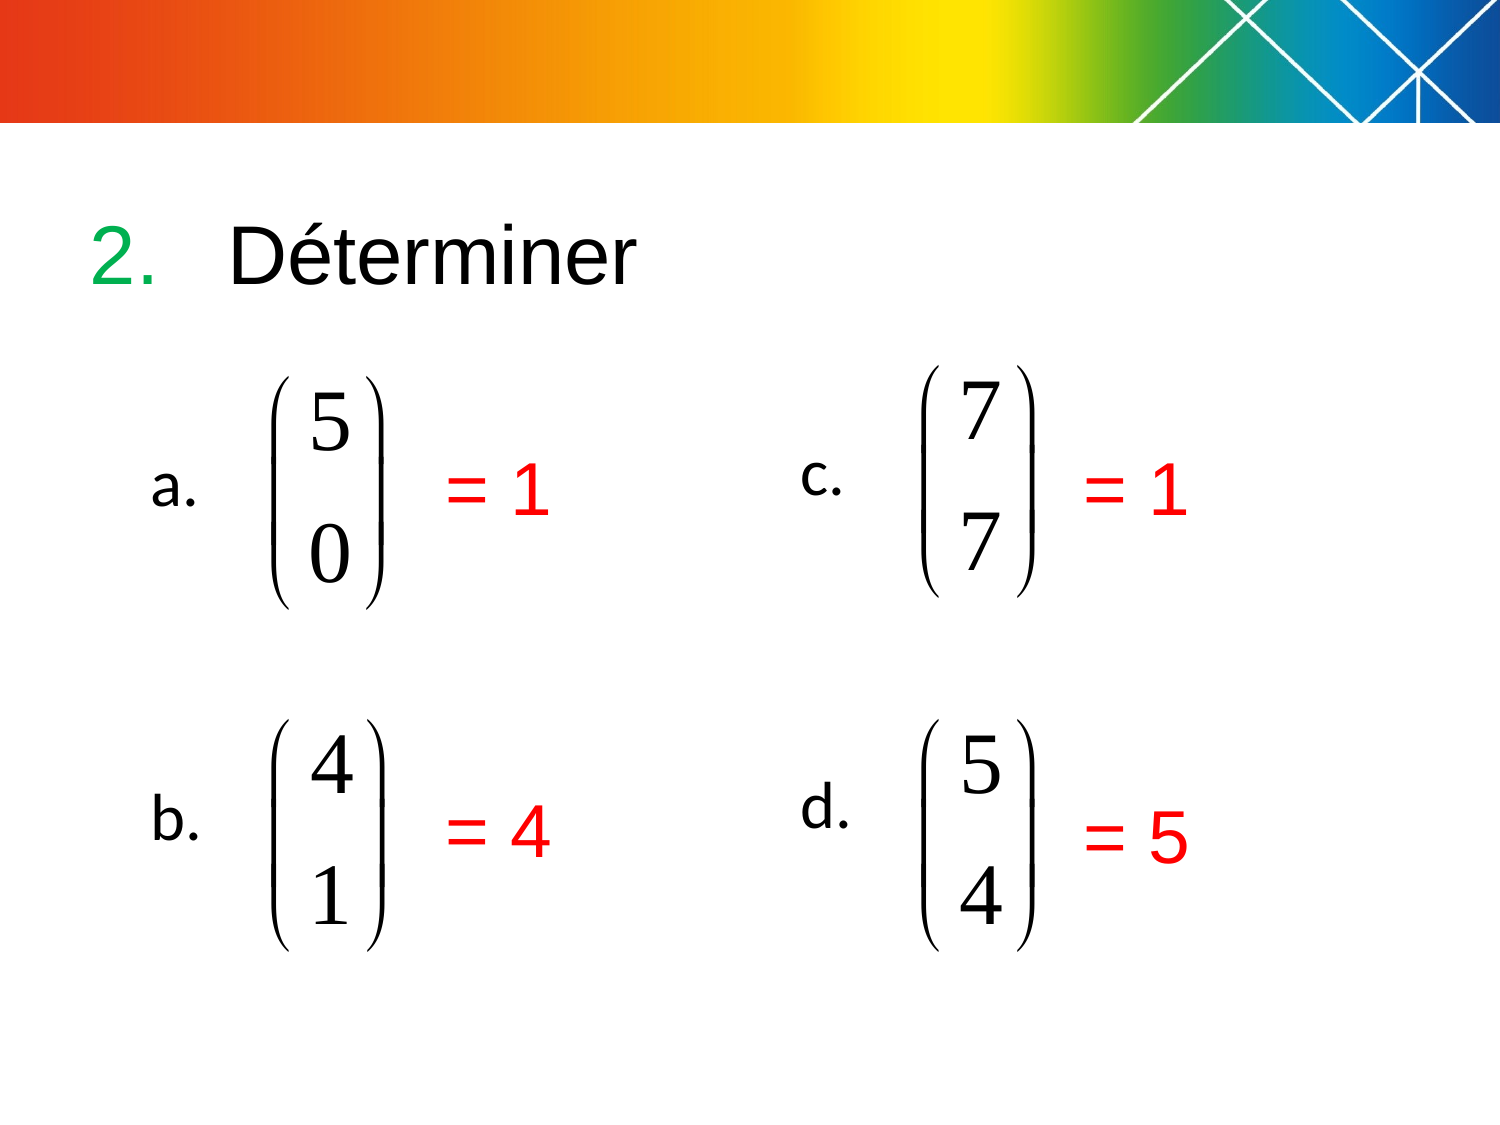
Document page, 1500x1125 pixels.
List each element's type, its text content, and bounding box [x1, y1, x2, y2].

chart [903, 704, 1058, 968]
text_box = 4 [430, 775, 668, 881]
chart [253, 361, 408, 625]
text_box = 1 [430, 432, 668, 538]
picture [0, 0, 1359, 123]
chart [903, 350, 1058, 614]
picture [1340, 0, 1500, 123]
chart [253, 704, 408, 968]
text_box = 1 [1069, 432, 1306, 538]
text_box Déterminer [75, 164, 1500, 339]
text_box = 5 [1069, 781, 1306, 887]
text_box a. b. [135, 432, 691, 942]
text_box c. d. [785, 420, 1341, 930]
